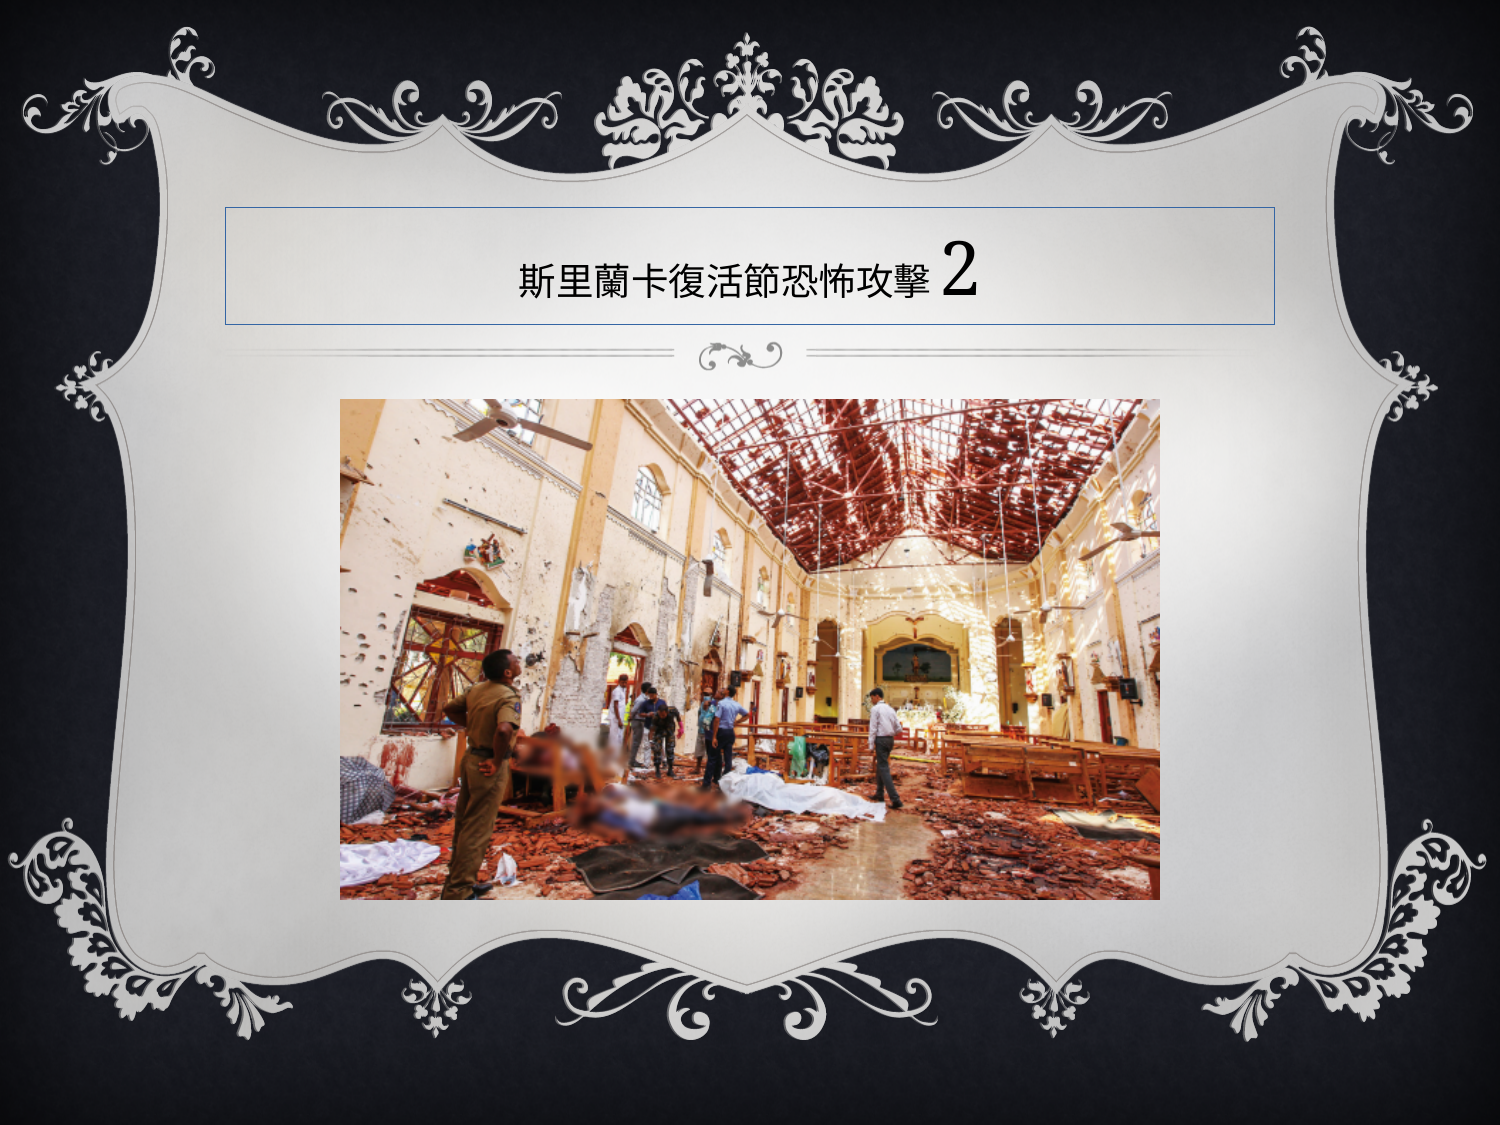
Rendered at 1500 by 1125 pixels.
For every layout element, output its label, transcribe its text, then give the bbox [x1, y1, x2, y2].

text_box 斯里蘭卡復活節恐怖攻擊2 [225, 212, 1275, 325]
picture [0, 0, 1500, 1125]
